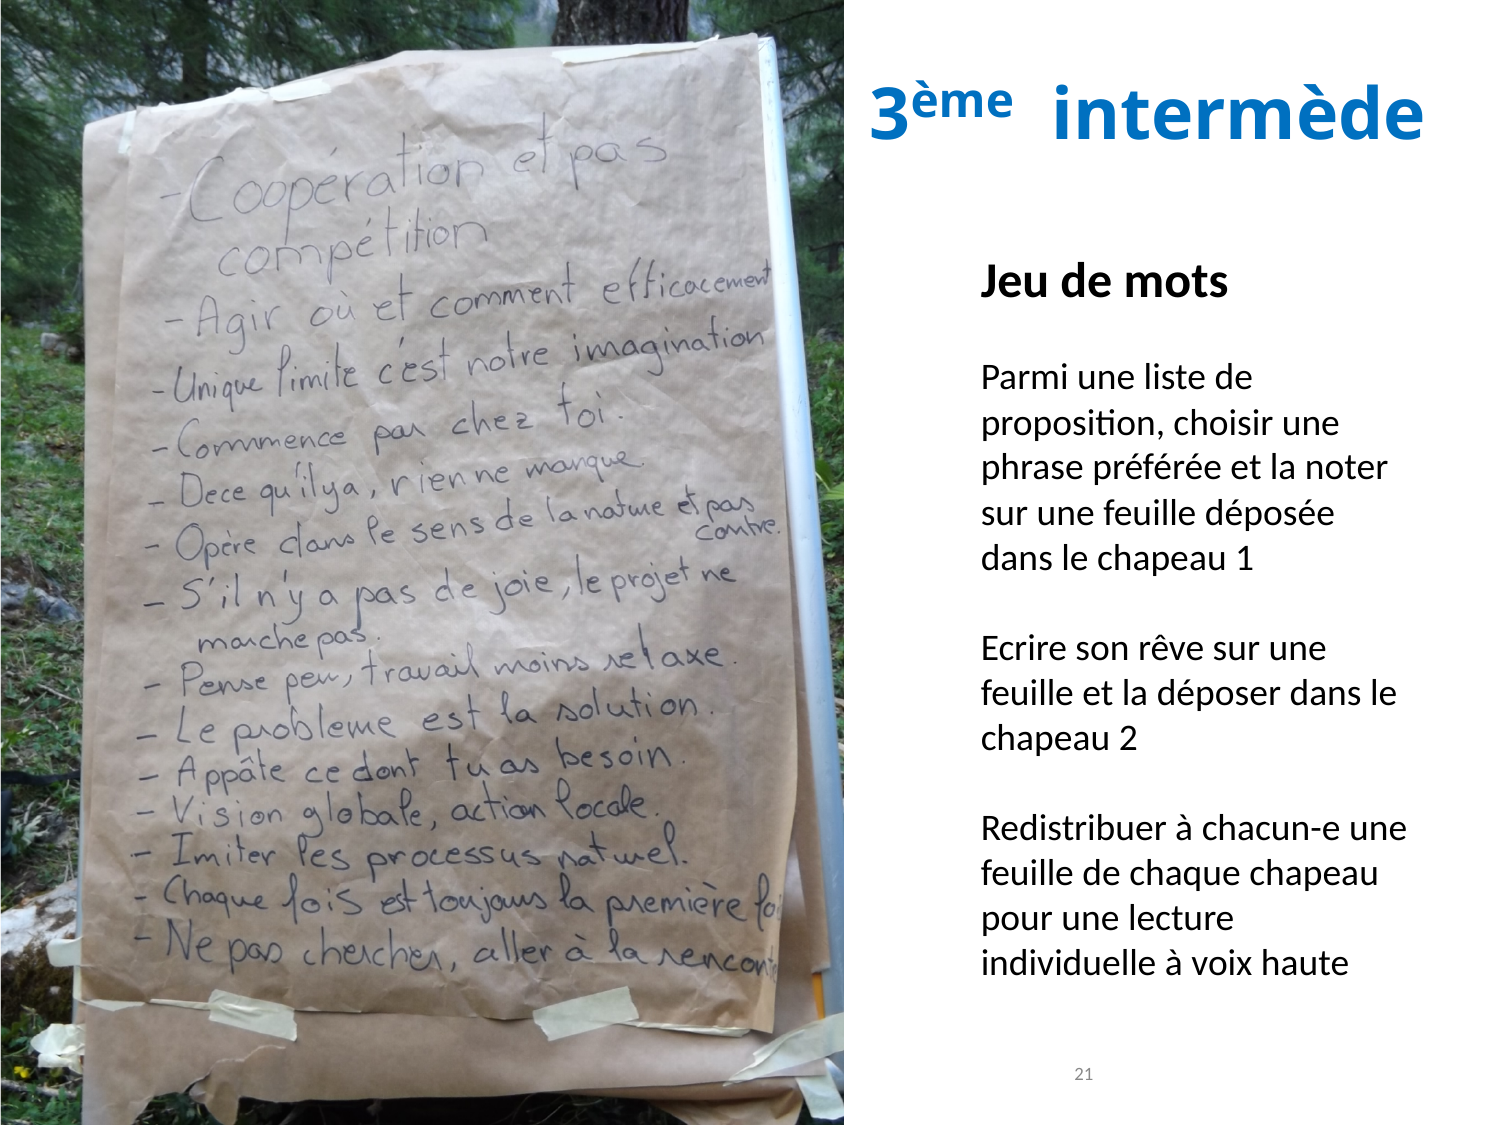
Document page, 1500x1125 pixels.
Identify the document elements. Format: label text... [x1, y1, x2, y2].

picture [0, 0, 844, 1125]
text_box 21 [1059, 1043, 1397, 1103]
text_box Jeu de mots Parmi une liste de proposition, choisir une phrase préférée et la noter sur une feuille déposée dans le chapeau 1 Ecrire son rêve sur une feuille et la déposer dans le chapeau 2 Redistribuer à chacun-e une feuille de chaque chapeau pour une lecture individuelle à voix haute [965, 239, 1427, 1043]
title 3ème intermède [854, 40, 1450, 191]
